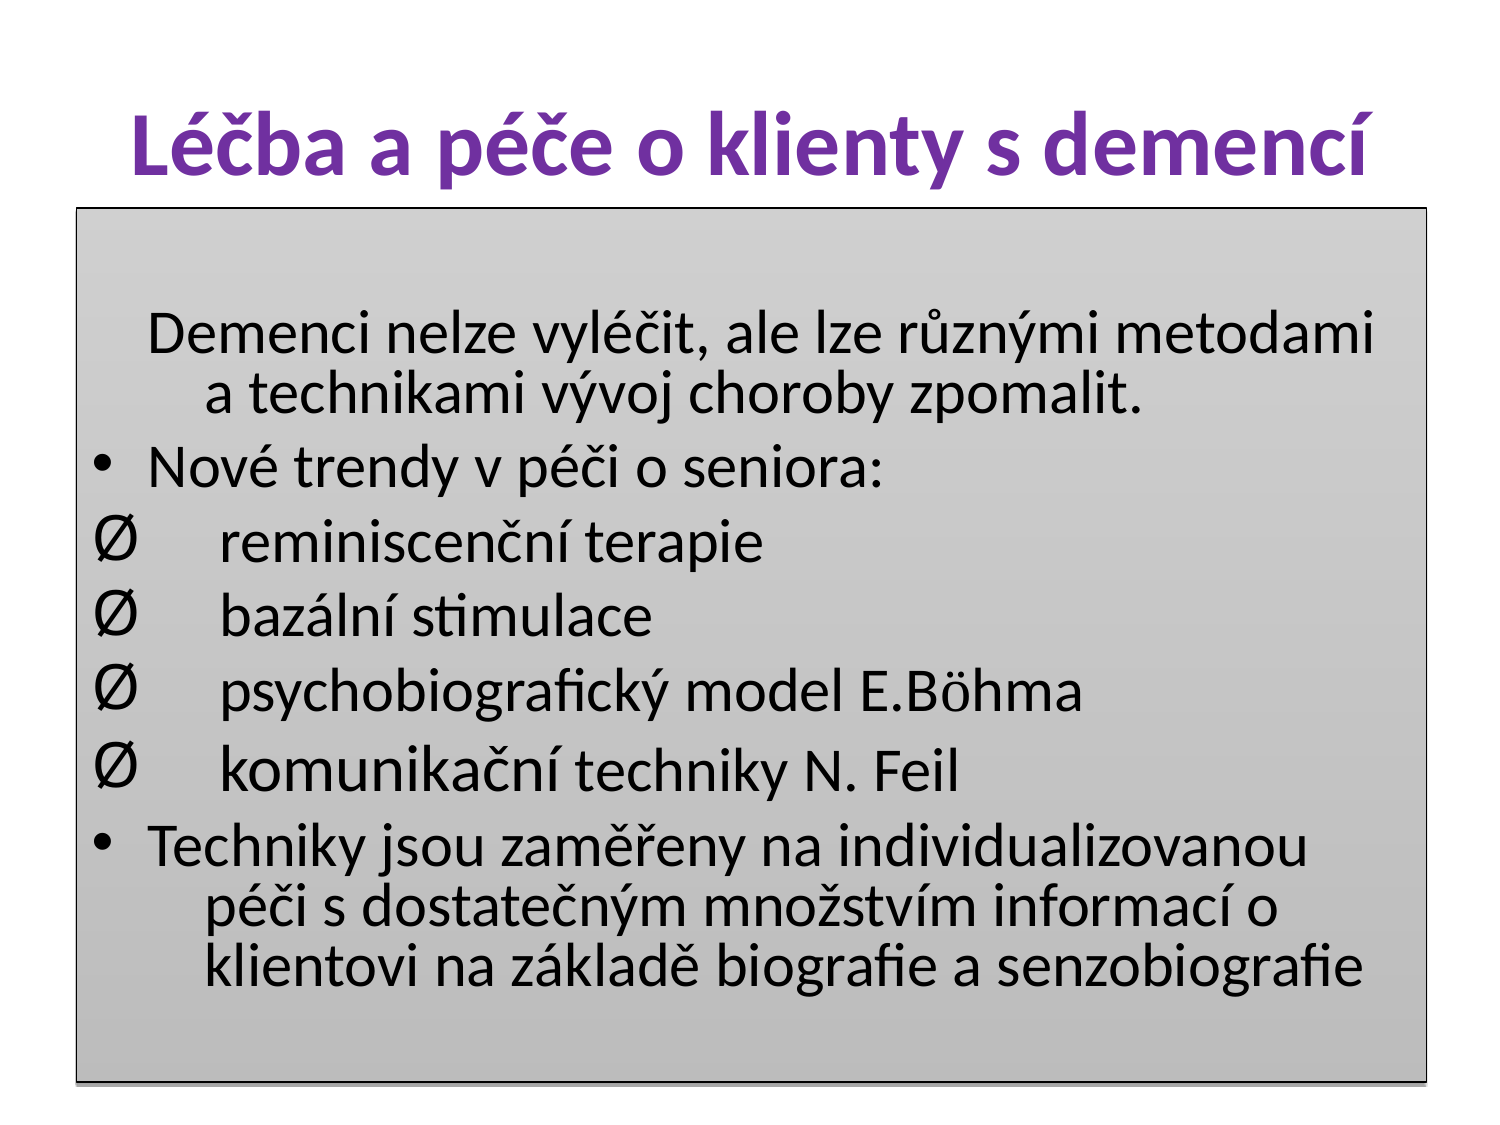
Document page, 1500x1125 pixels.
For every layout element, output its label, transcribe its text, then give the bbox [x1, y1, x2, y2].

title Léčba a péče o klienty s demencí [75, 45, 1426, 210]
list Demenci nelze vyléčit, ale lze různými metodami a technikami vývoj choroby zpomalit. Nové trendy v péči o seniora: reminiscenční terapie bazální stimulace psychobiografický model E.Bӧhma komunikační techniky N. Feil Techniky jsou zaměřeny na individualizovanou péči s dostatečným množstvím informací o klientovi na základě biografie a senzobiografie [76, 208, 1427, 1083]
